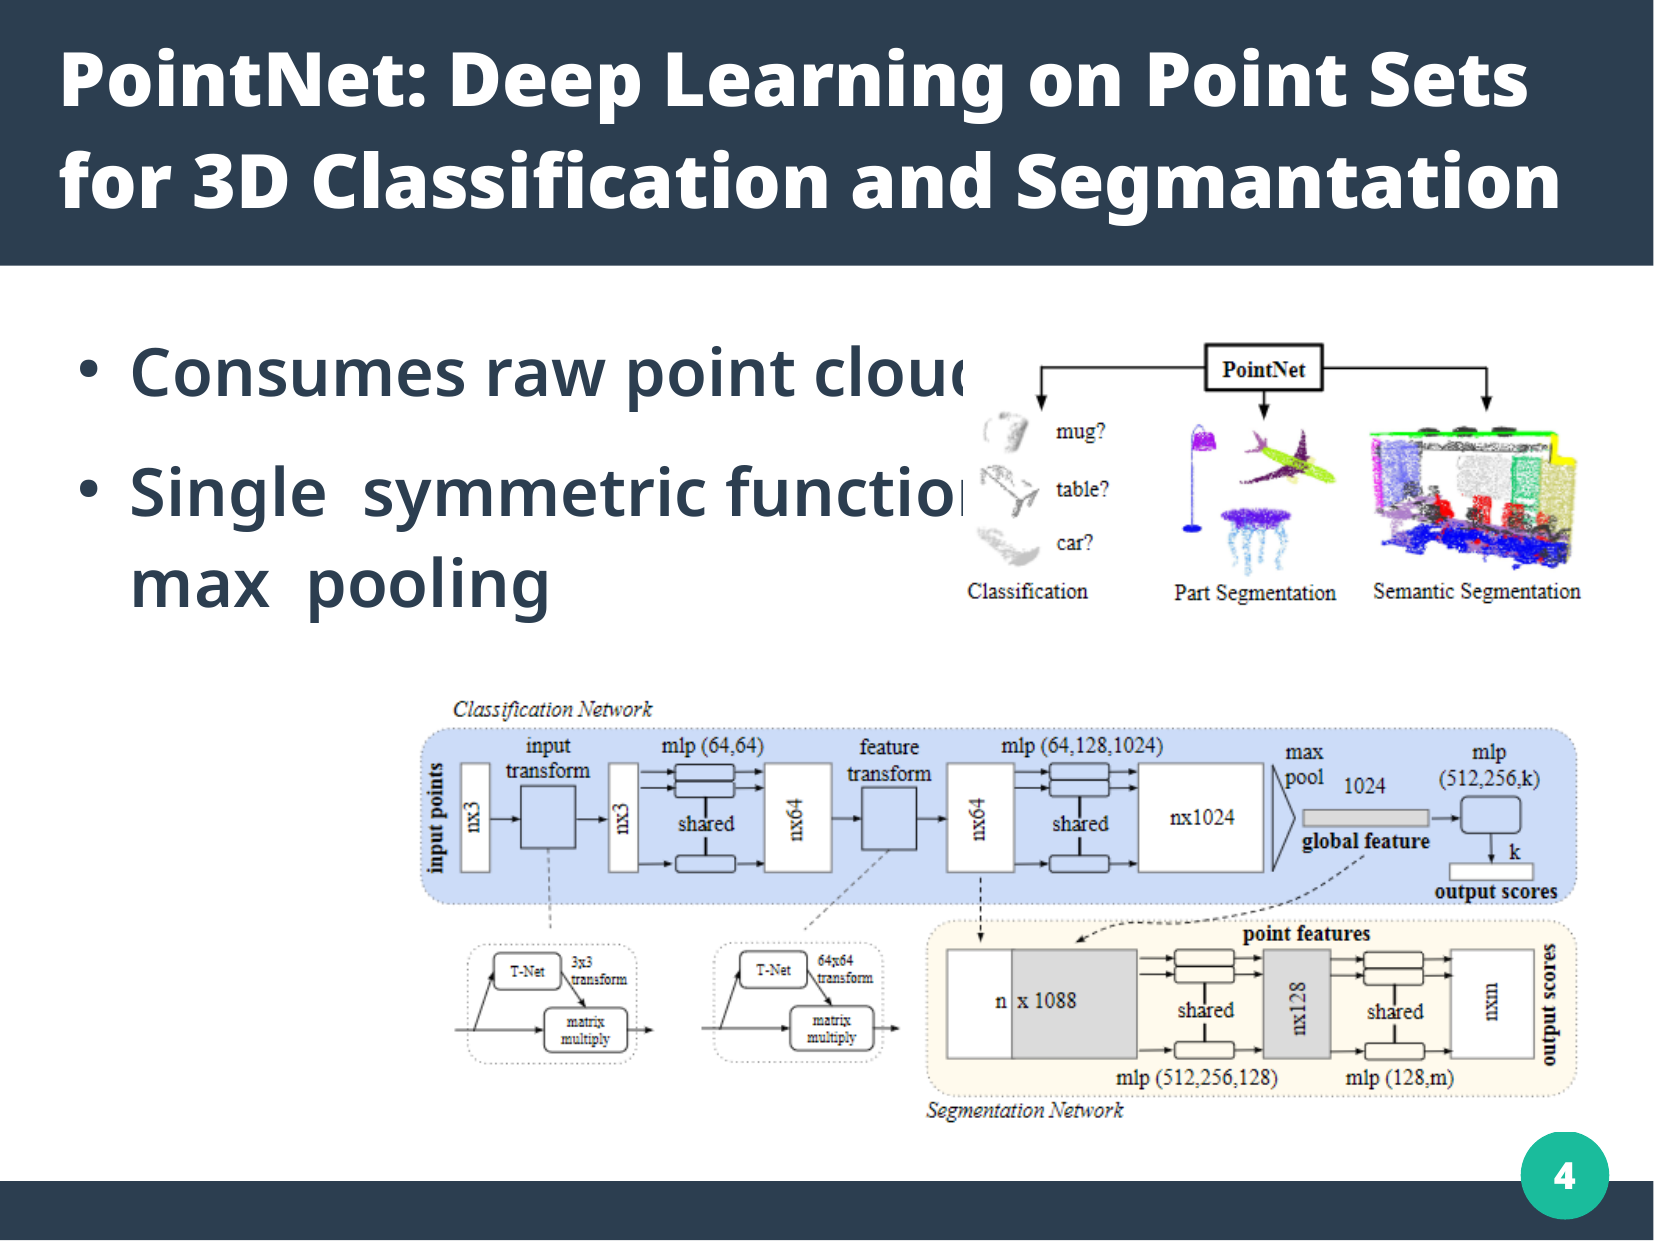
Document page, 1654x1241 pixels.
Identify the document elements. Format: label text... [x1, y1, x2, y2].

picture [375, 659, 1629, 1132]
picture [963, 324, 1595, 613]
list Consumes raw point cloud Single symmetric function, max pooling [59, 324, 1595, 1152]
title PointNet: Deep Learning on Point Sets for 3D Classification and Segmantation [59, 49, 1595, 207]
